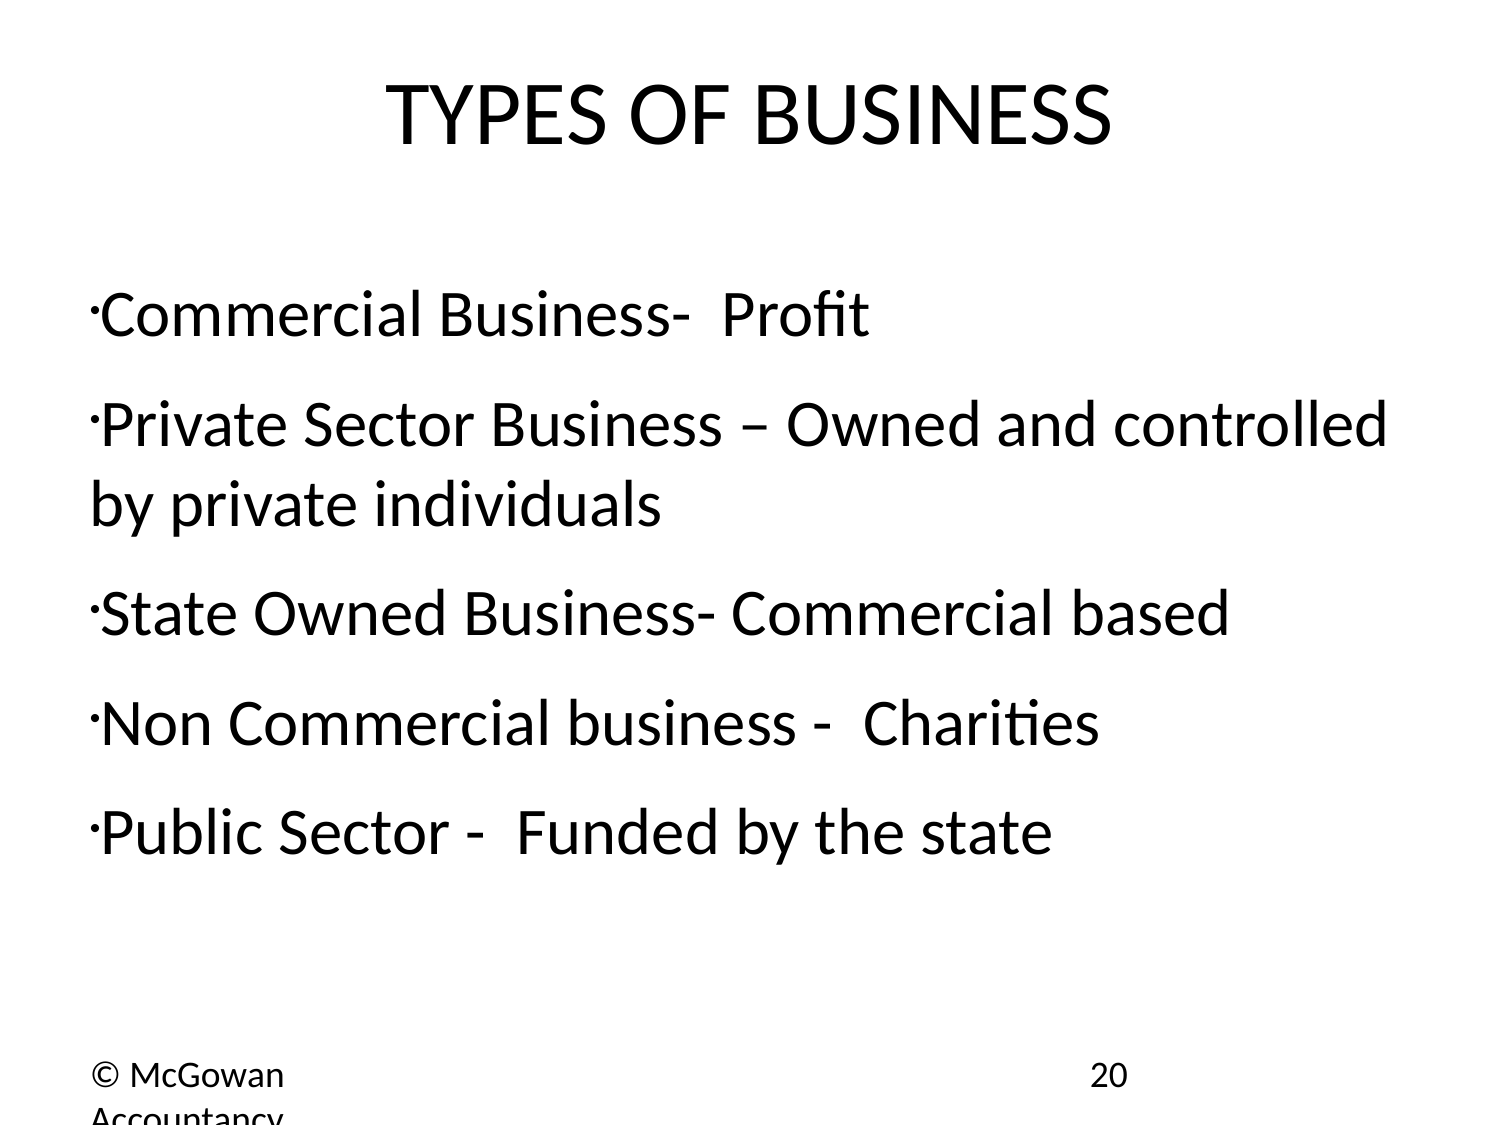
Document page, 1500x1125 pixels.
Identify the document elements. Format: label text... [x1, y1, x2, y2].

text_box [1074, 1042, 1425, 1103]
list Commercial Business- Profit Private Sector Business – Owned and controlled by private individuals State Owned Business- Commercial based Non Commercial business - Charities Public Sector - Funded by the state [75, 262, 1425, 1005]
text_box © McGowan Accountancy Services [75, 1042, 425, 1103]
title TYPES OF BUSINESS [75, 45, 1425, 233]
